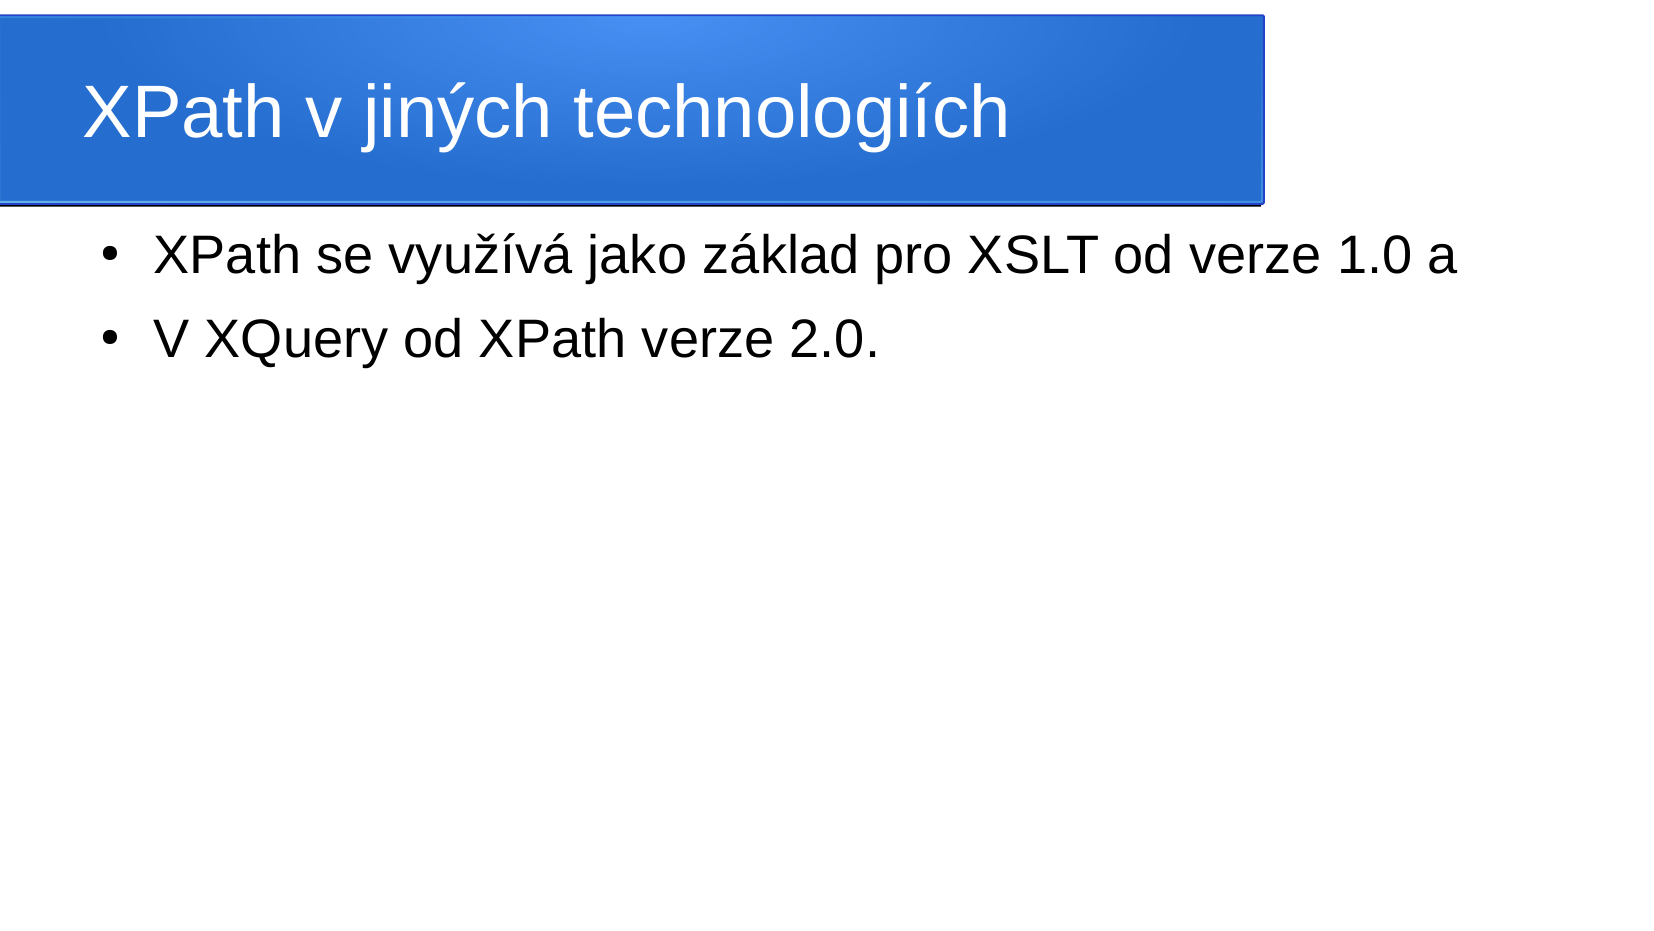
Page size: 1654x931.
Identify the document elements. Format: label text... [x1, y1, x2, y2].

list XPath se využívá jako základ pro XSLT od verze 1.0 a V XQuery od XPath verze 2.0. [82, 224, 1571, 764]
title XPath v jiných technologiích [82, 35, 1235, 189]
